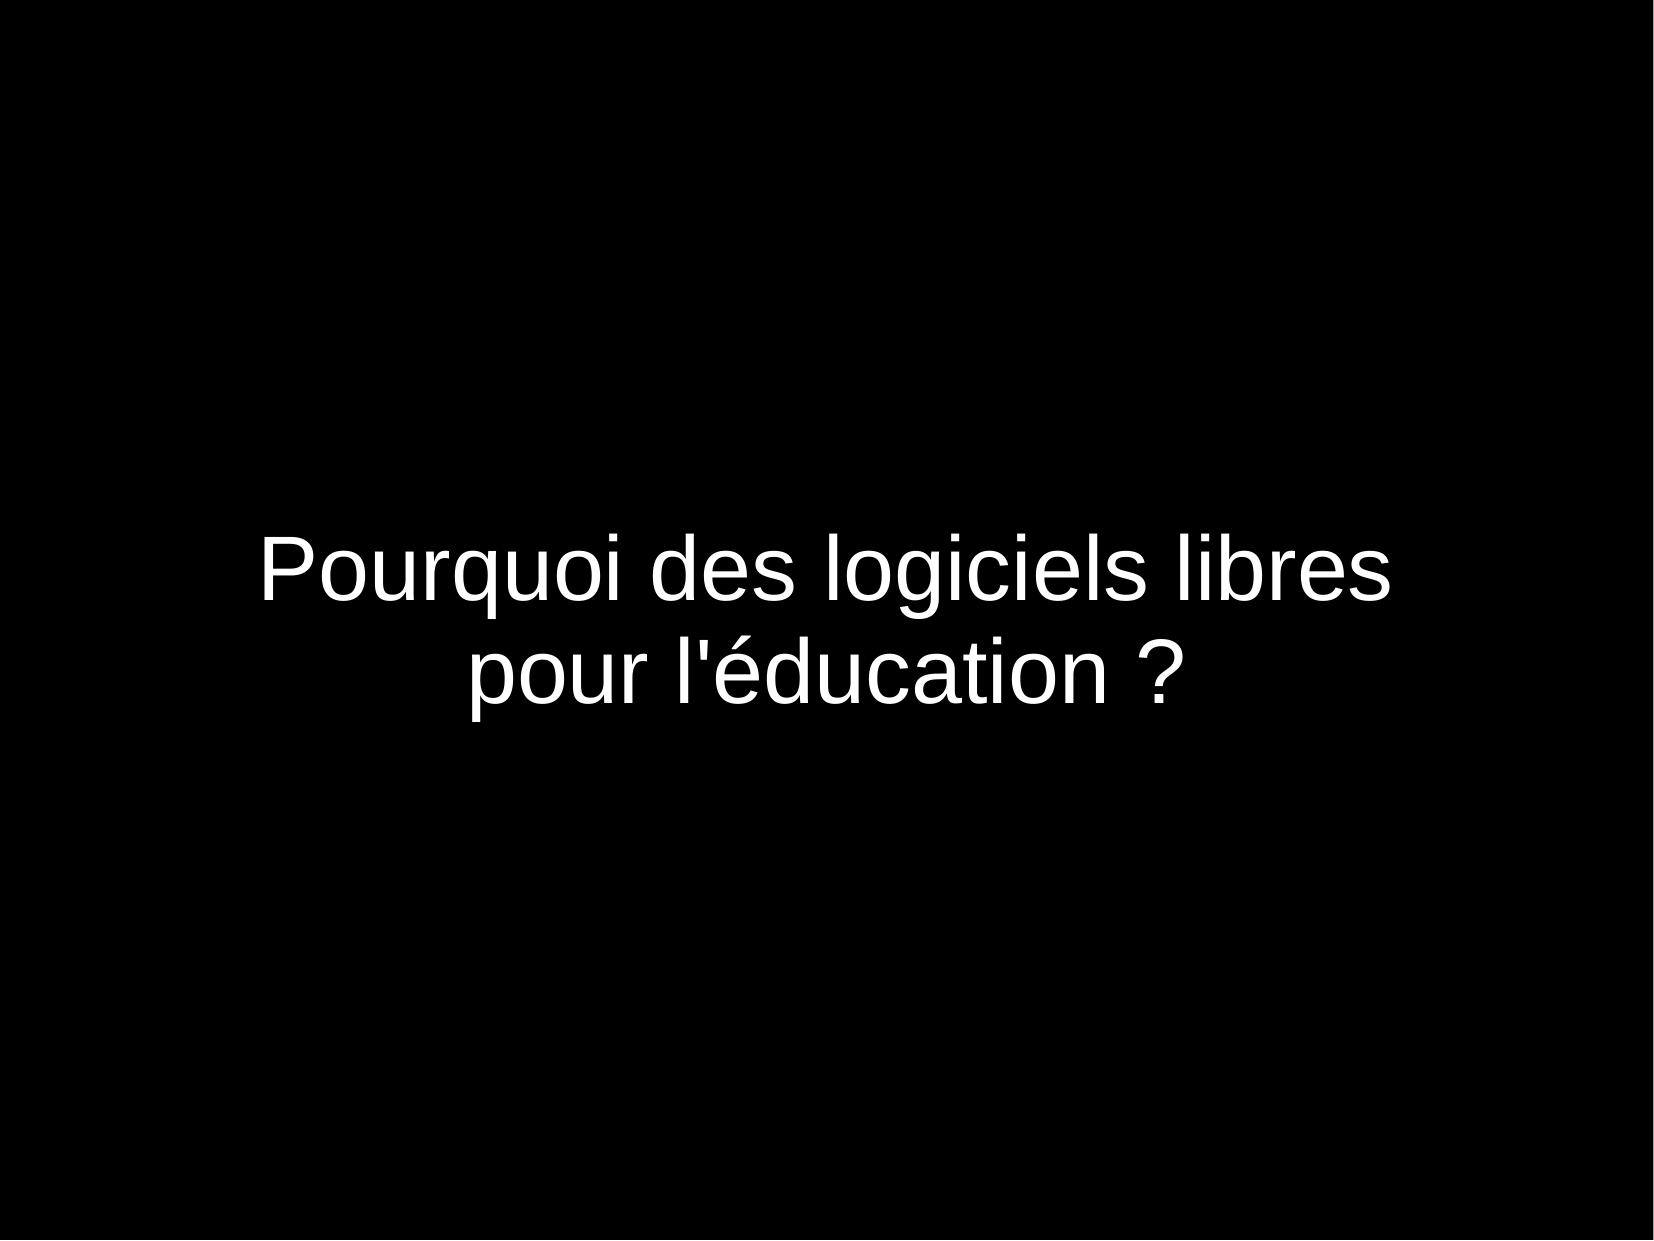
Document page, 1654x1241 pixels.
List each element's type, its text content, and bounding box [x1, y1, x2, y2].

text_box Pourquoi des logiciels libres pour l'éducation ? [162, 510, 1492, 731]
